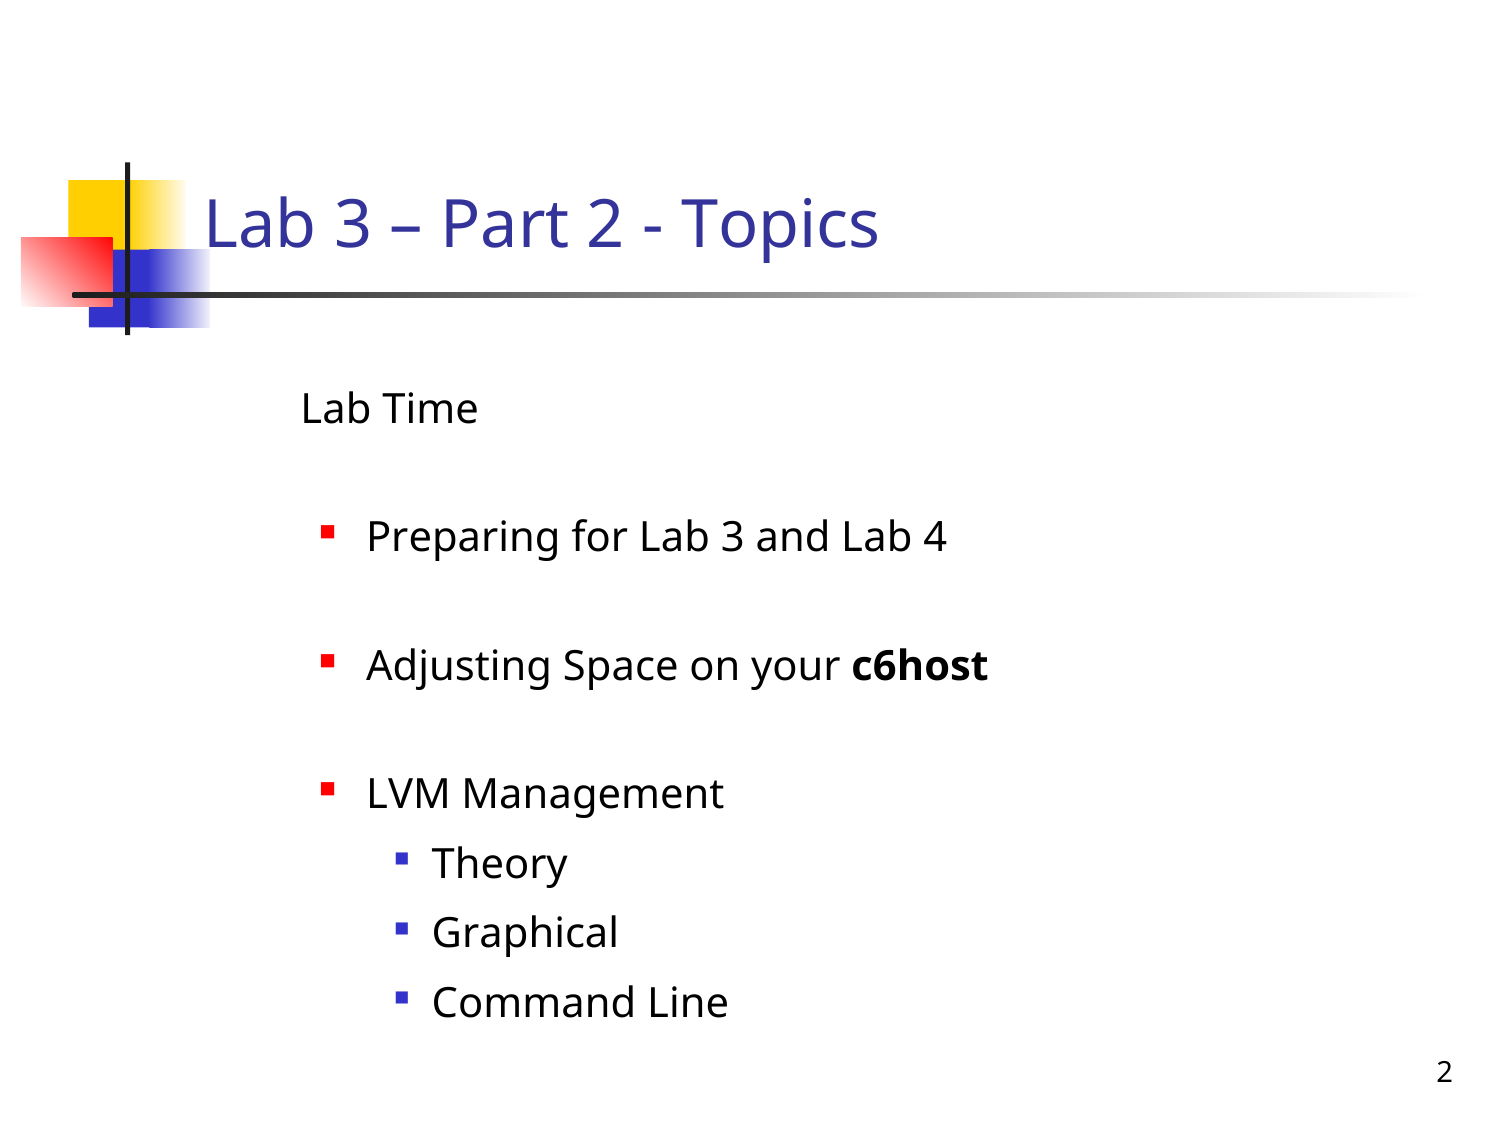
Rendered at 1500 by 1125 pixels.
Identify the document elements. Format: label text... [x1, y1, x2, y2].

title Lab 3 – Part 2 - Topics [188, 35, 1468, 276]
list Lab Time Preparing for Lab 3 and Lab 4 Adjusting Space on your c6host LVM Management Theory Graphical Command Line [229, 365, 1434, 1058]
